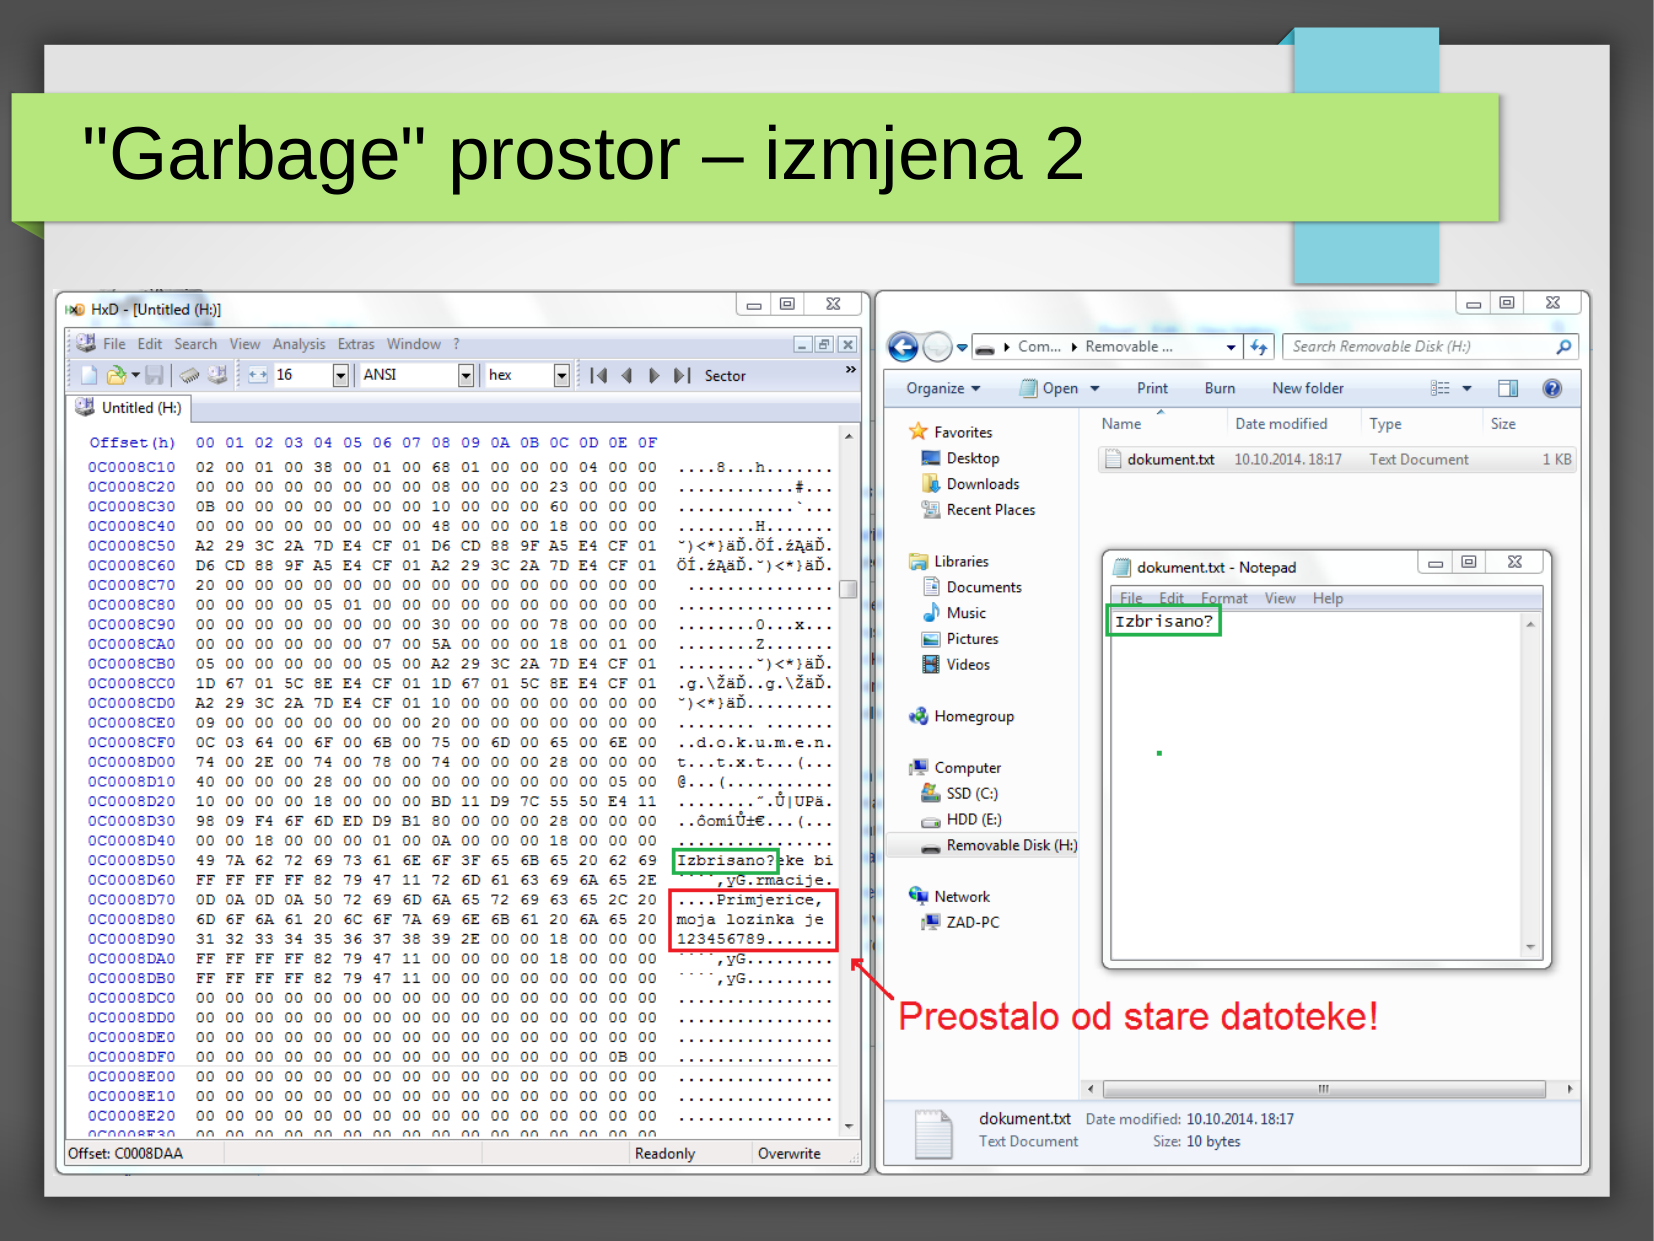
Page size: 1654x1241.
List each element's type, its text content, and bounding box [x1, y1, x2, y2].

title "Garbage" prostor – izmjena 2 [82, 94, 1264, 213]
picture [0, 0, 1654, 1241]
